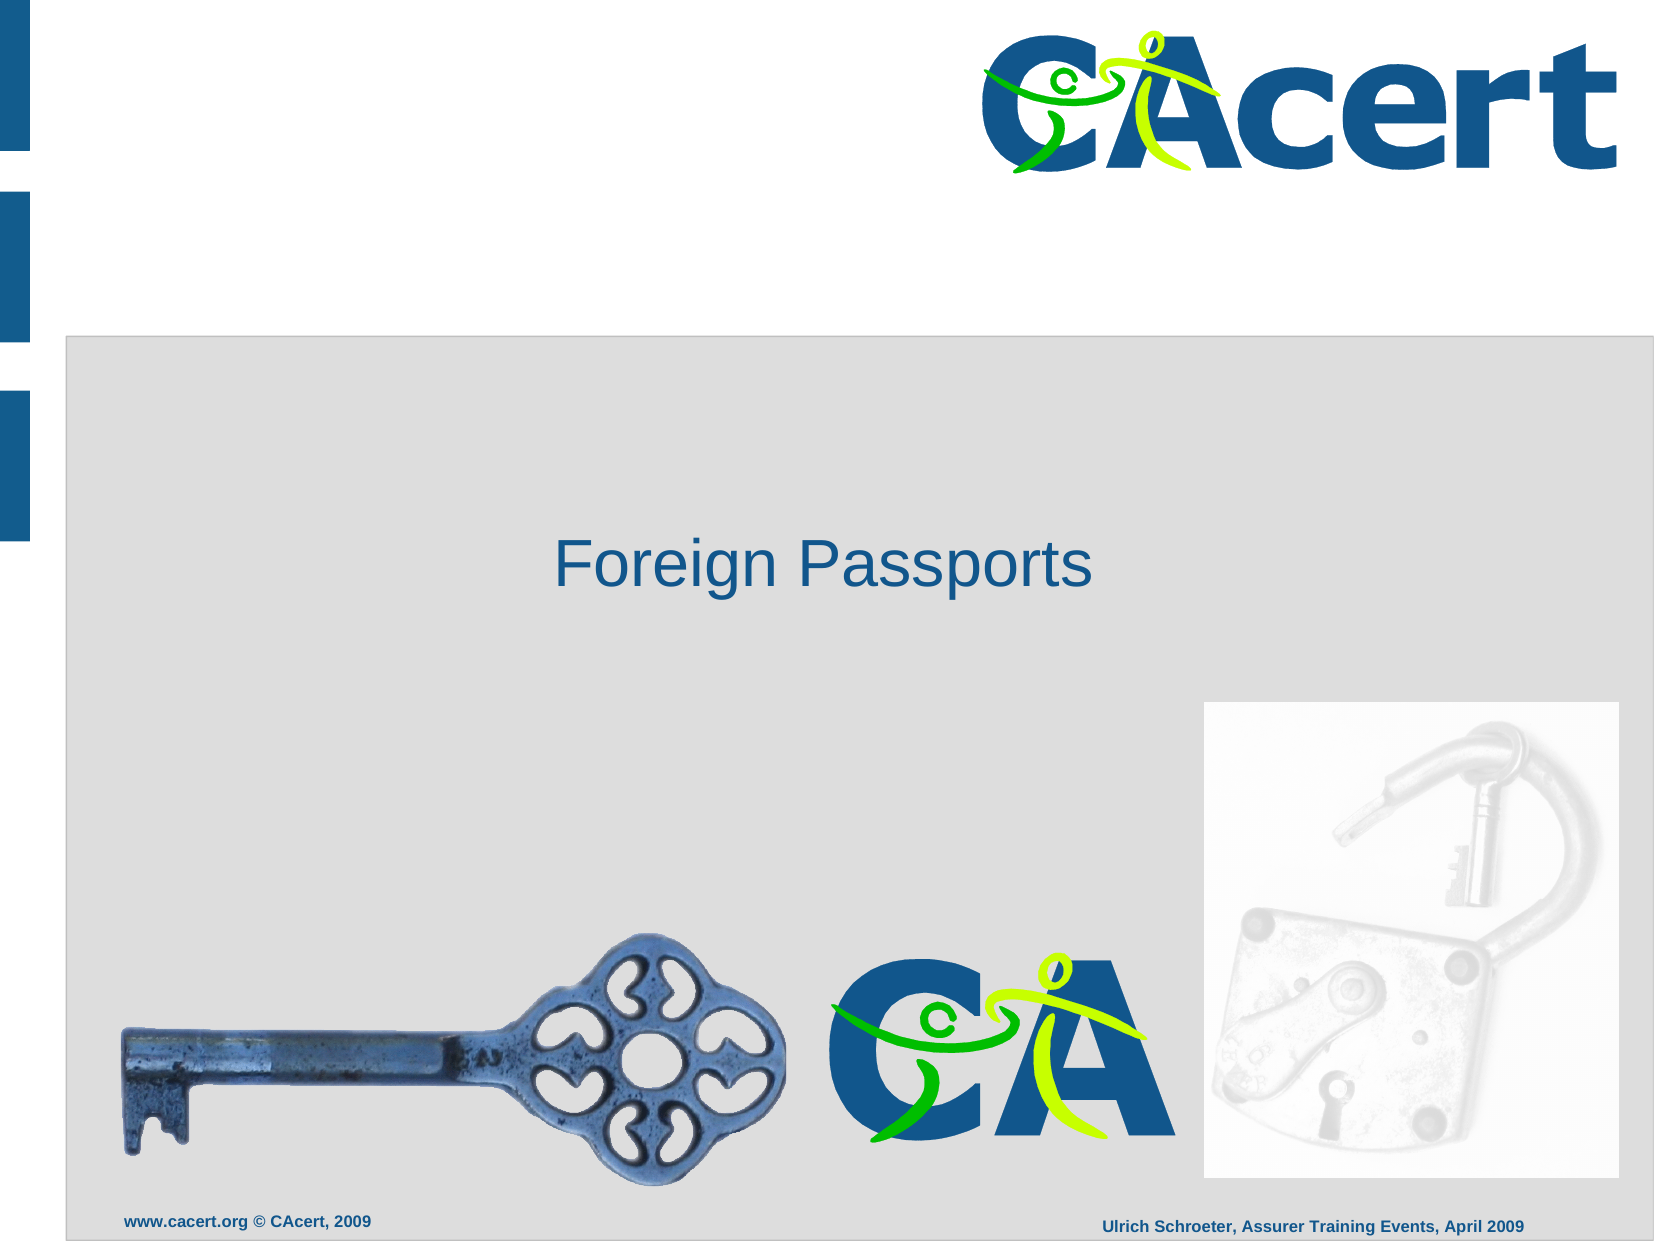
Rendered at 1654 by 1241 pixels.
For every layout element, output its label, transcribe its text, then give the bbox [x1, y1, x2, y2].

title Foreign Passports [118, 442, 1530, 601]
picture [106, 915, 800, 1203]
picture [826, 950, 1177, 1145]
picture [1204, 702, 1619, 1178]
